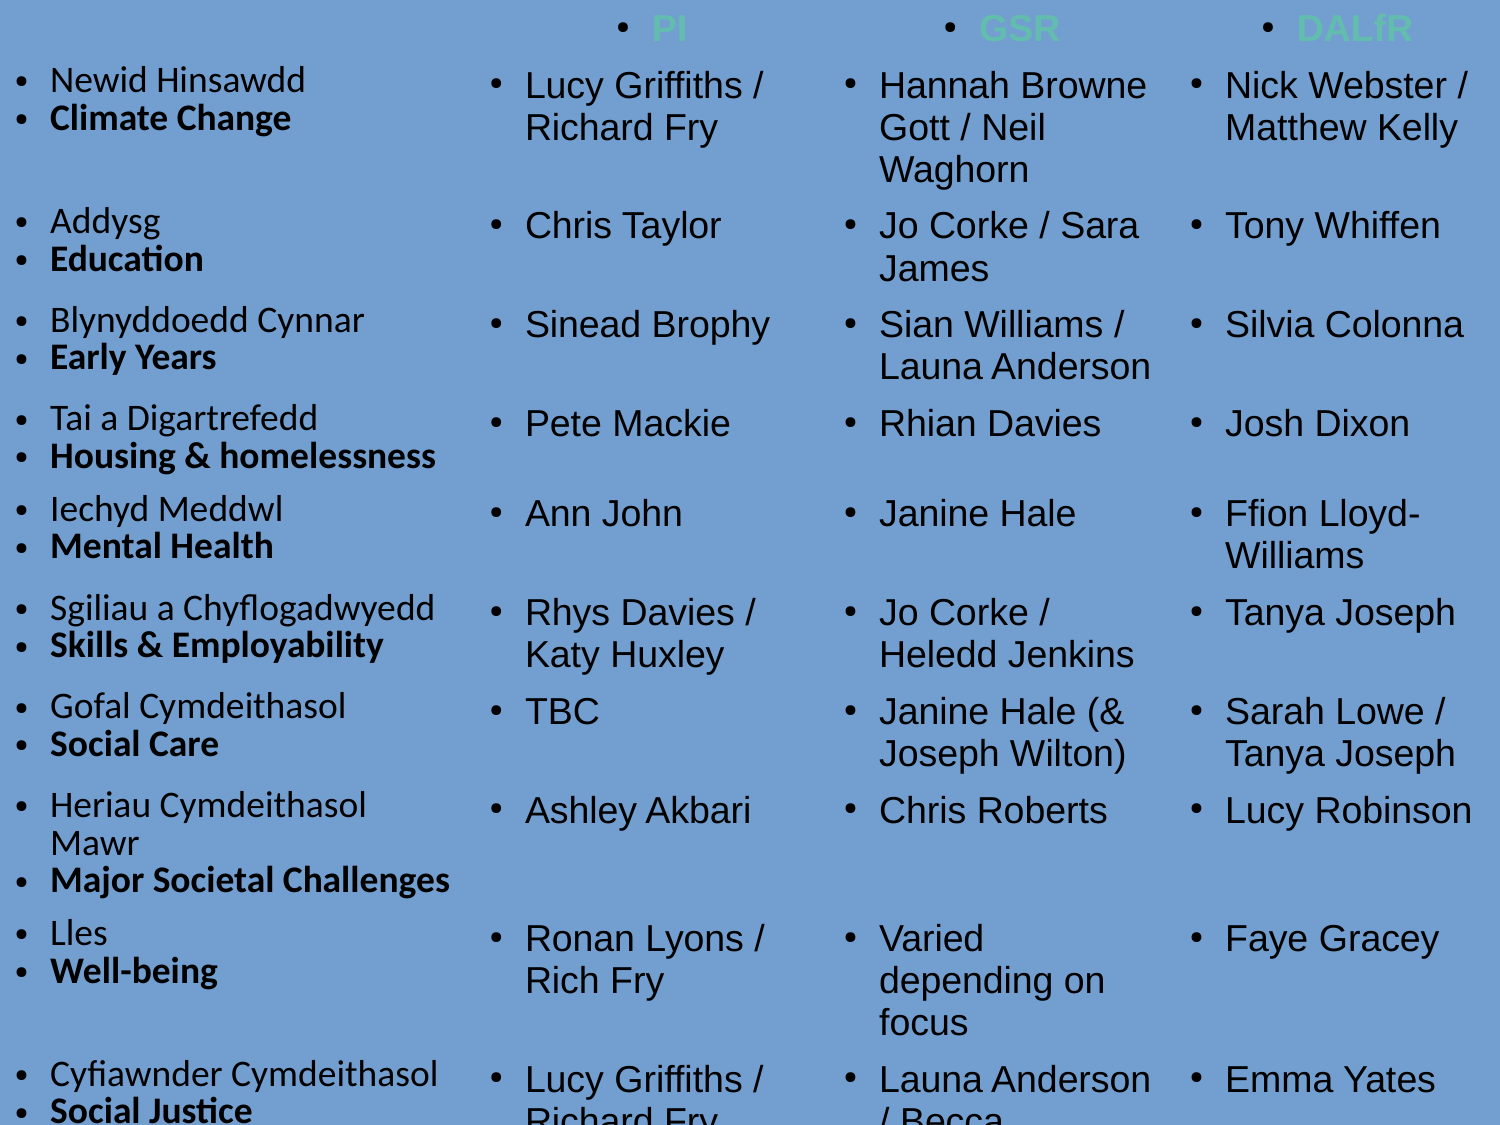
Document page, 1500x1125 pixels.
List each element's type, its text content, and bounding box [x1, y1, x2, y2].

table_cell Tai a Digartrefedd Housing & homelessness [0, 395, 475, 485]
table_cell Nick Webster / Matthew Kelly [1175, 57, 1500, 198]
table_cell Iechyd Meddwl Mental Health [0, 485, 475, 584]
table_cell Josh Dixon [1175, 395, 1500, 485]
table_cell Addysg Education [0, 198, 475, 296]
table_cell Chris Roberts [829, 782, 1175, 910]
table_cell Tanya Joseph [1175, 584, 1500, 683]
table_cell Pete Mackie [475, 395, 829, 485]
table_cell Jo Corke / Heledd Jenkins [829, 584, 1175, 683]
table_cell Ffion Lloyd-Williams [1175, 485, 1500, 584]
table_cell Launa Anderson / Becca Sarasin / Catrin Awoyemi [829, 1051, 1175, 1125]
table_cell Lucy Robinson [1175, 782, 1500, 910]
table_cell Rhys Davies / Katy Huxley [475, 584, 829, 683]
table_cell Sinead Brophy [475, 296, 829, 395]
table_cell Jo Corke / Sara James [829, 198, 1175, 296]
table_cell Lucy Griffiths / Richard Fry [475, 57, 829, 198]
table_cell Tony Whiffen [1175, 198, 1500, 296]
table_cell Heriau Cymdeithasol Mawr Major Societal Challenges [0, 782, 475, 910]
table_cell Lles Well-being [0, 910, 475, 1051]
table_cell Janine Hale (& Joseph Wilton) [829, 683, 1175, 782]
table_header PI [475, 0, 829, 57]
table_cell Gofal Cymdeithasol Social Care [0, 683, 475, 782]
table_cell TBC [475, 683, 829, 782]
table_cell Sarah Lowe / Tanya Joseph [1175, 683, 1500, 782]
table_cell Ronan Lyons / Rich Fry [475, 910, 829, 1051]
table_cell Sian Williams / Launa Anderson [829, 296, 1175, 395]
table_cell Faye Gracey [1175, 910, 1500, 1051]
table_cell Varied depending on focus [829, 910, 1175, 1051]
table_cell Blynyddoedd Cynnar Early Years [0, 296, 475, 395]
table_header GSR [829, 0, 1175, 57]
table_cell Sgiliau a Chyflogadwyedd Skills & Employability [0, 584, 475, 683]
table_cell Emma Yates [1175, 1051, 1500, 1125]
table_cell Chris Taylor [475, 198, 829, 296]
table_cell Silvia Colonna [1175, 296, 1500, 395]
table_cell Rhian Davies [829, 395, 1175, 485]
table_cell Newid Hinsawdd Climate Change [0, 57, 475, 198]
table_cell Lucy Griffiths / Richard Fry [475, 1051, 829, 1125]
table_cell Ashley Akbari [475, 782, 829, 910]
table_cell Cyfiawnder Cymdeithasol Social Justice [0, 1051, 475, 1125]
table_header [0, 0, 475, 57]
table_cell Ann John [475, 485, 829, 584]
table_cell Janine Hale [829, 485, 1175, 584]
table_cell Hannah Browne Gott / Neil Waghorn [829, 57, 1175, 198]
table_header DALfR [1175, 0, 1500, 57]
